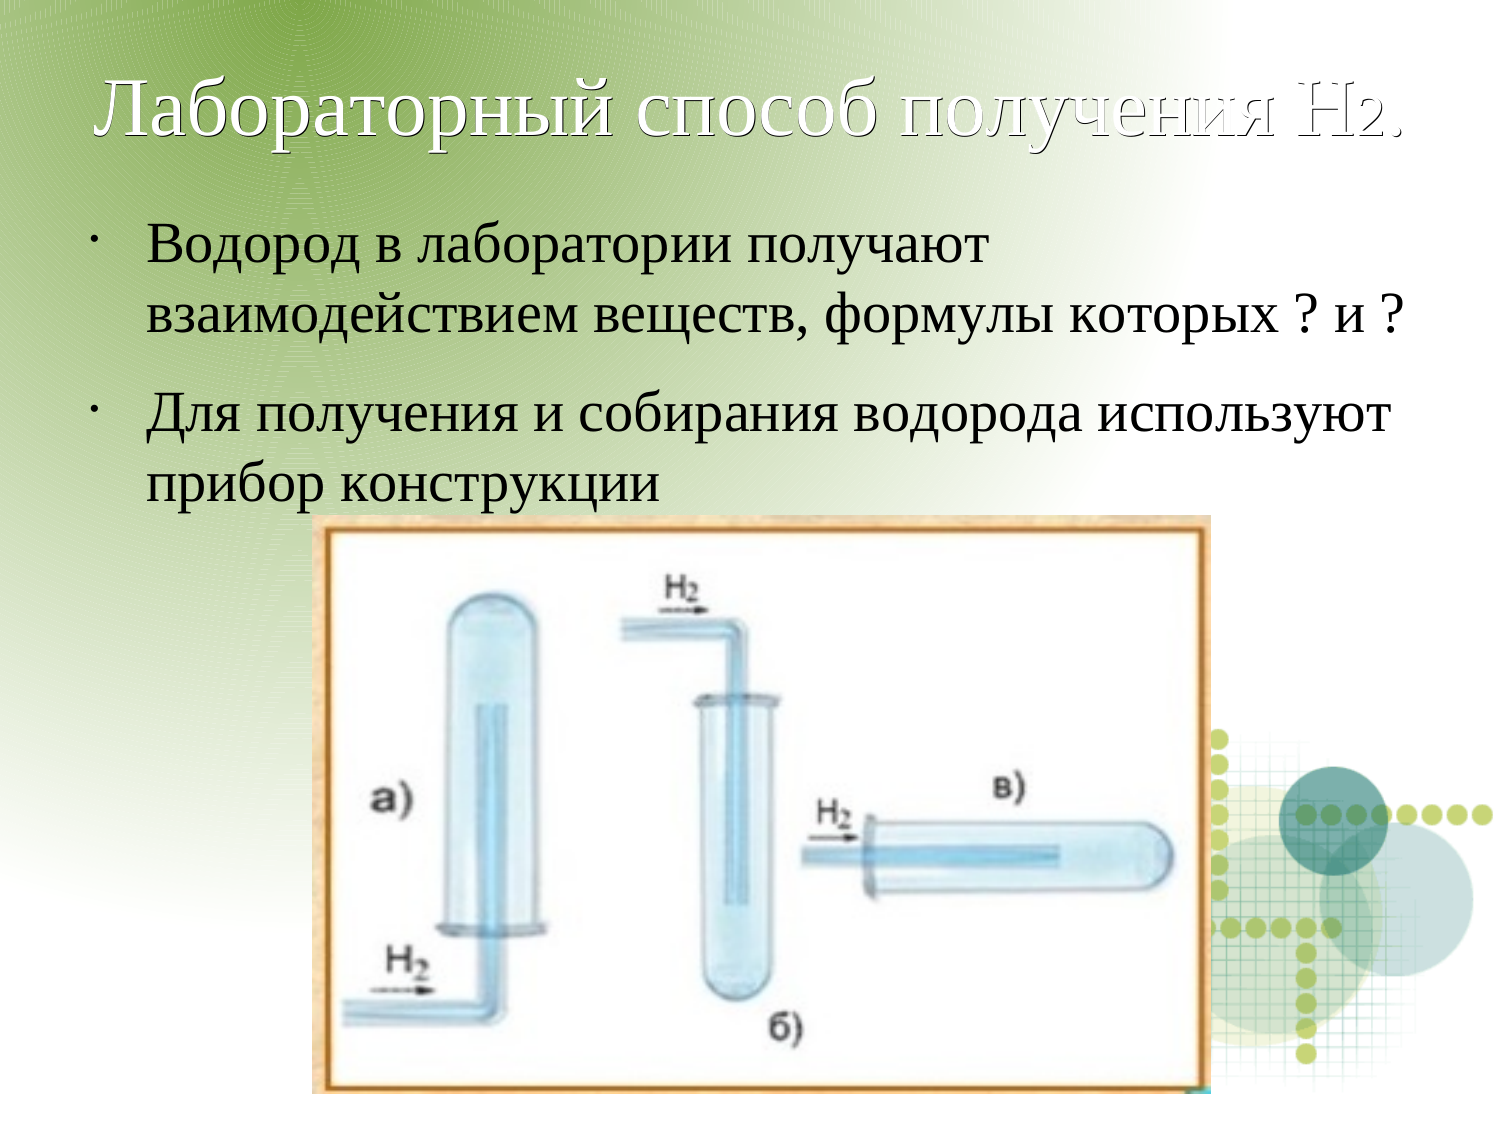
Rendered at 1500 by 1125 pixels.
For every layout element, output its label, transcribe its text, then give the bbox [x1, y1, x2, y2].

picture [312, 515, 1500, 1098]
list Водород в лаборатории получают взаимодействием веществ, формулы которых ? и ? Для получения и собирания водорода используют прибор конструкции [75, 196, 1425, 1005]
title Лабораторный способ получения Н2. [0, 45, 1500, 173]
